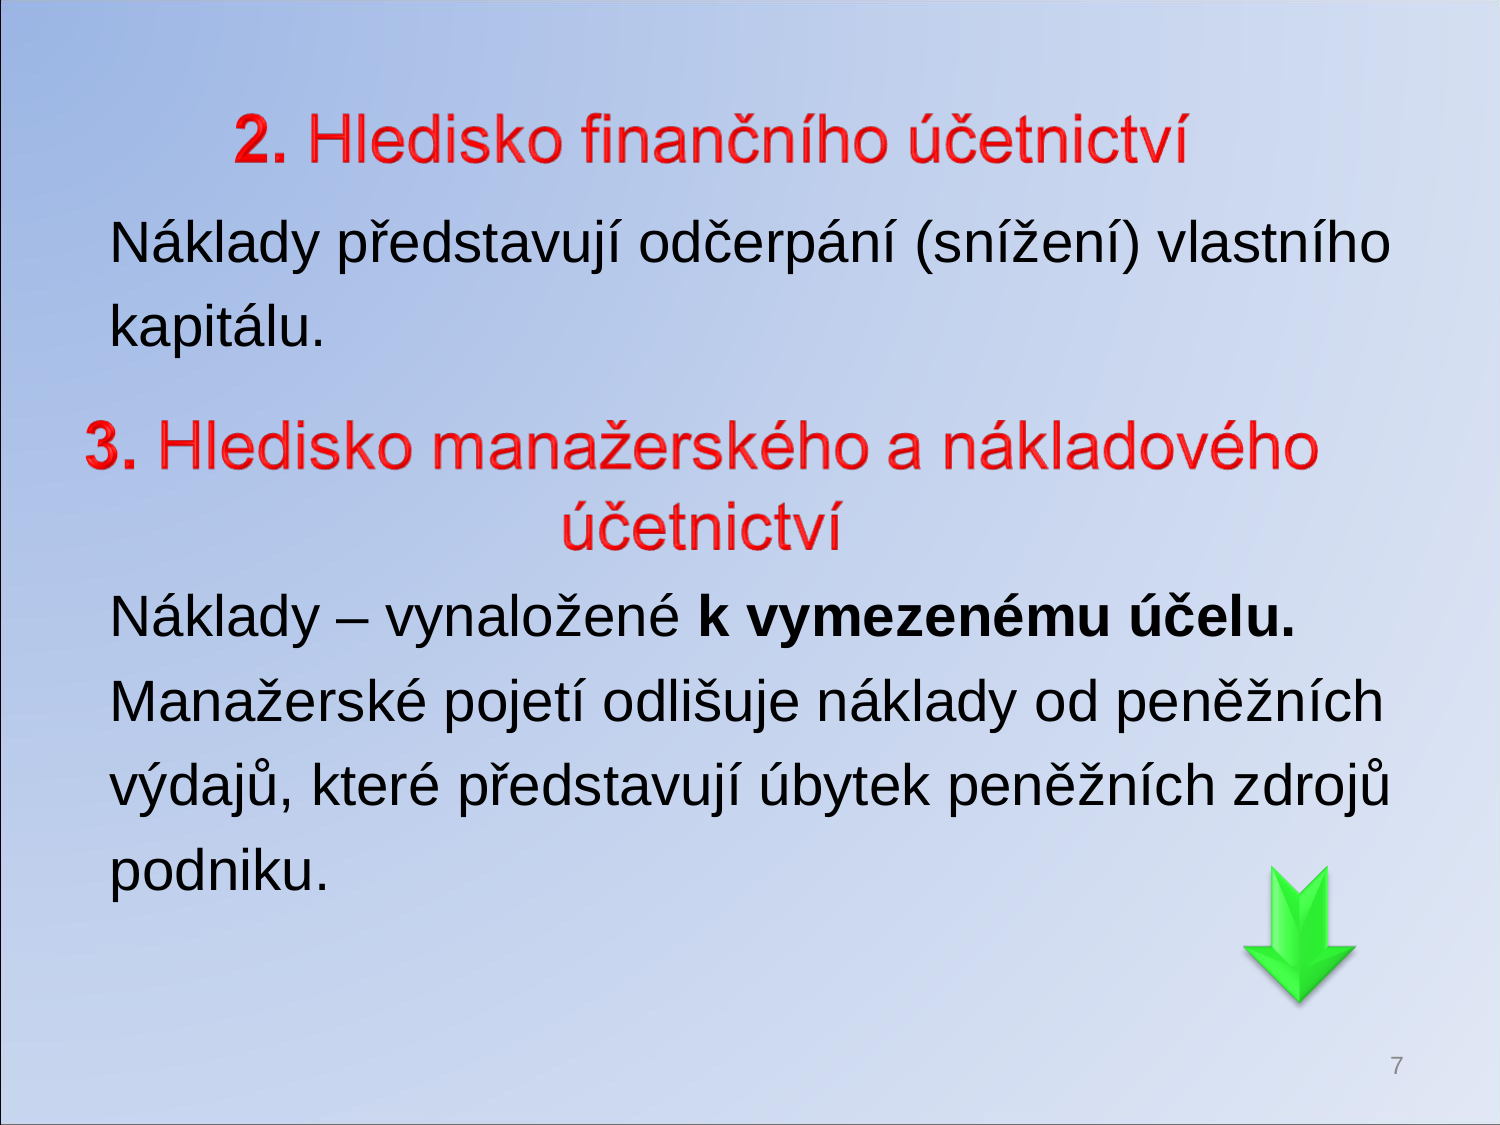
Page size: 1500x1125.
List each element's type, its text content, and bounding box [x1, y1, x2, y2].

list Náklady představují odčerpání (snížení) vlastního kapitálu. Náklady – vynaložené k vymezenému účelu. Manažerské pojetí odlišuje náklady od peněžních výdajů, které představují úbytek peněžních zdrojů podniku. [76, 196, 1448, 1012]
text_box <číslo> [1068, 1034, 1420, 1095]
picture [0, 0, 1500, 1125]
